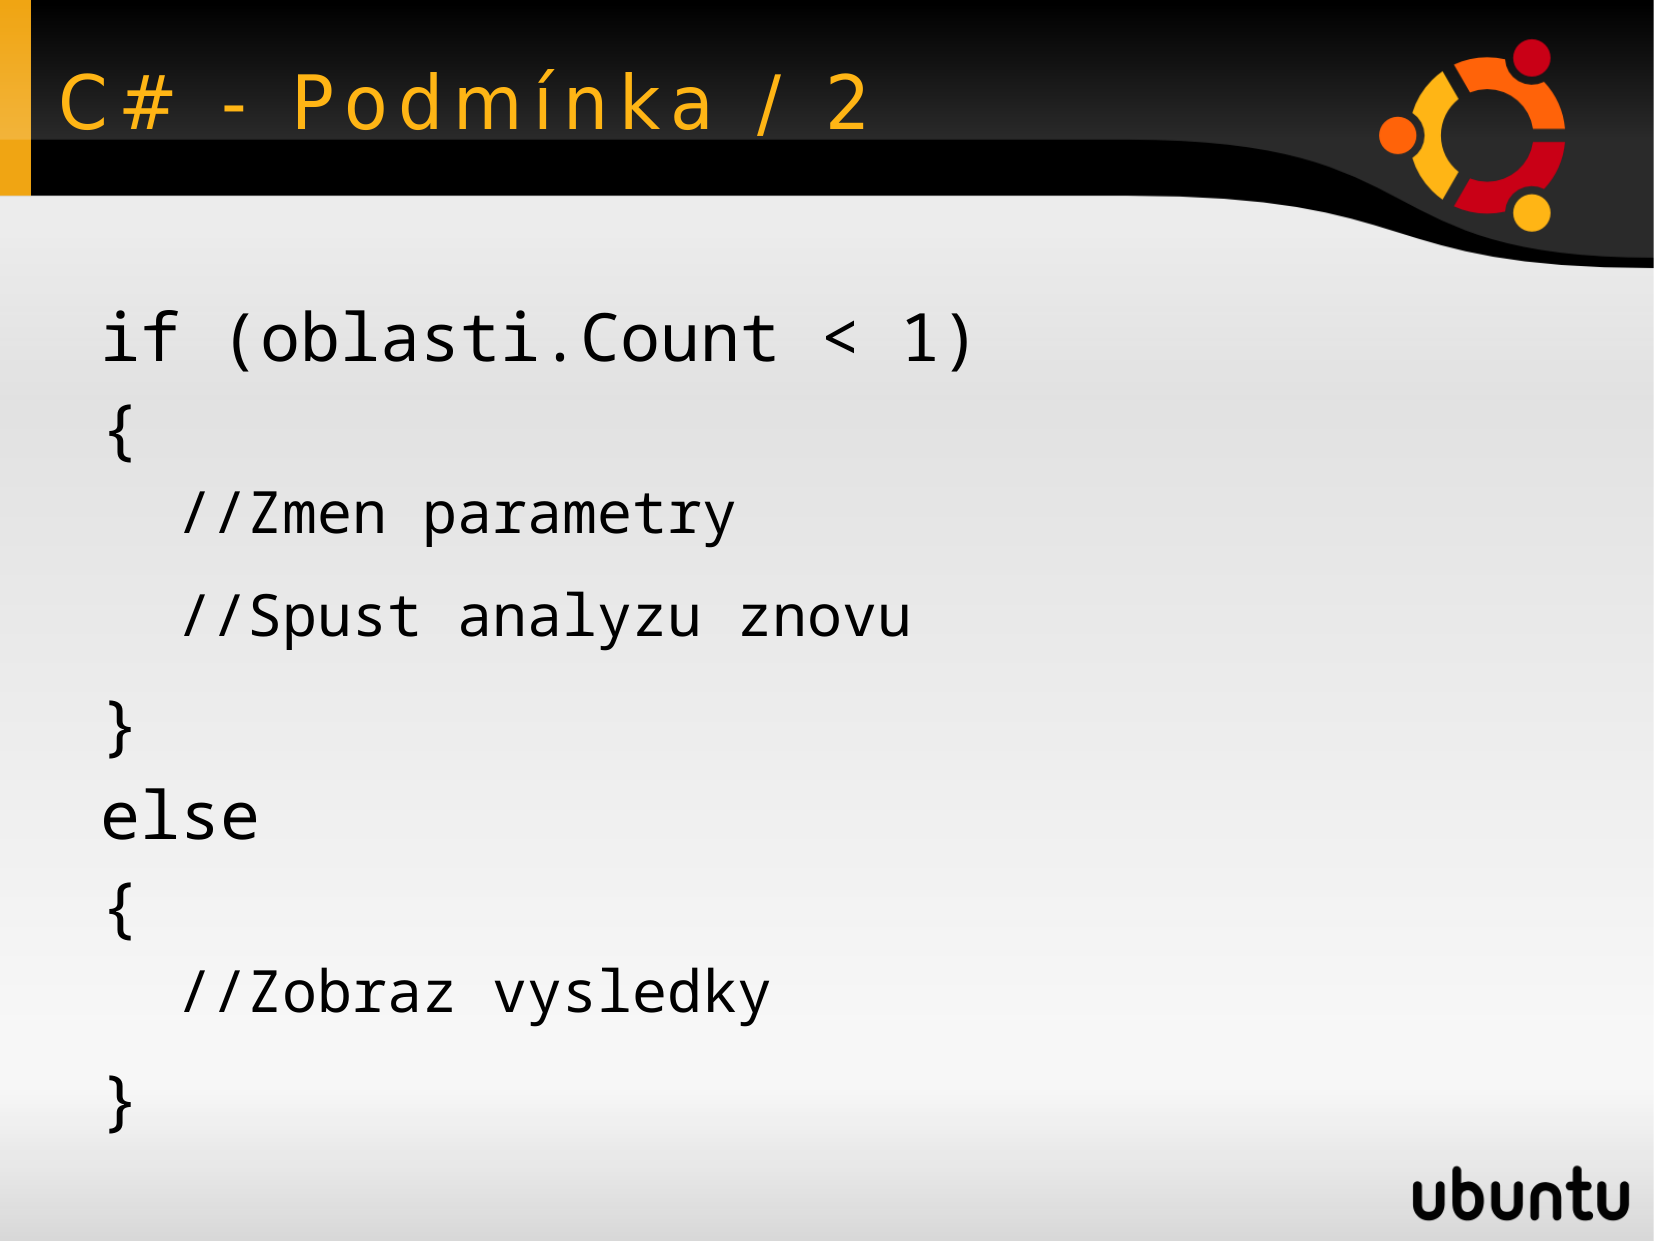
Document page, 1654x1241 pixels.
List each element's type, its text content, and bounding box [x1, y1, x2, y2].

title C# - Podmínka / 2 [59, 36, 1270, 171]
picture [0, 0, 1654, 1241]
list if (oblasti.Count < 1) { //Zmen parametry //Spust analyzu znovu } else { //Zobraz vysledky } [82, 290, 1571, 1094]
